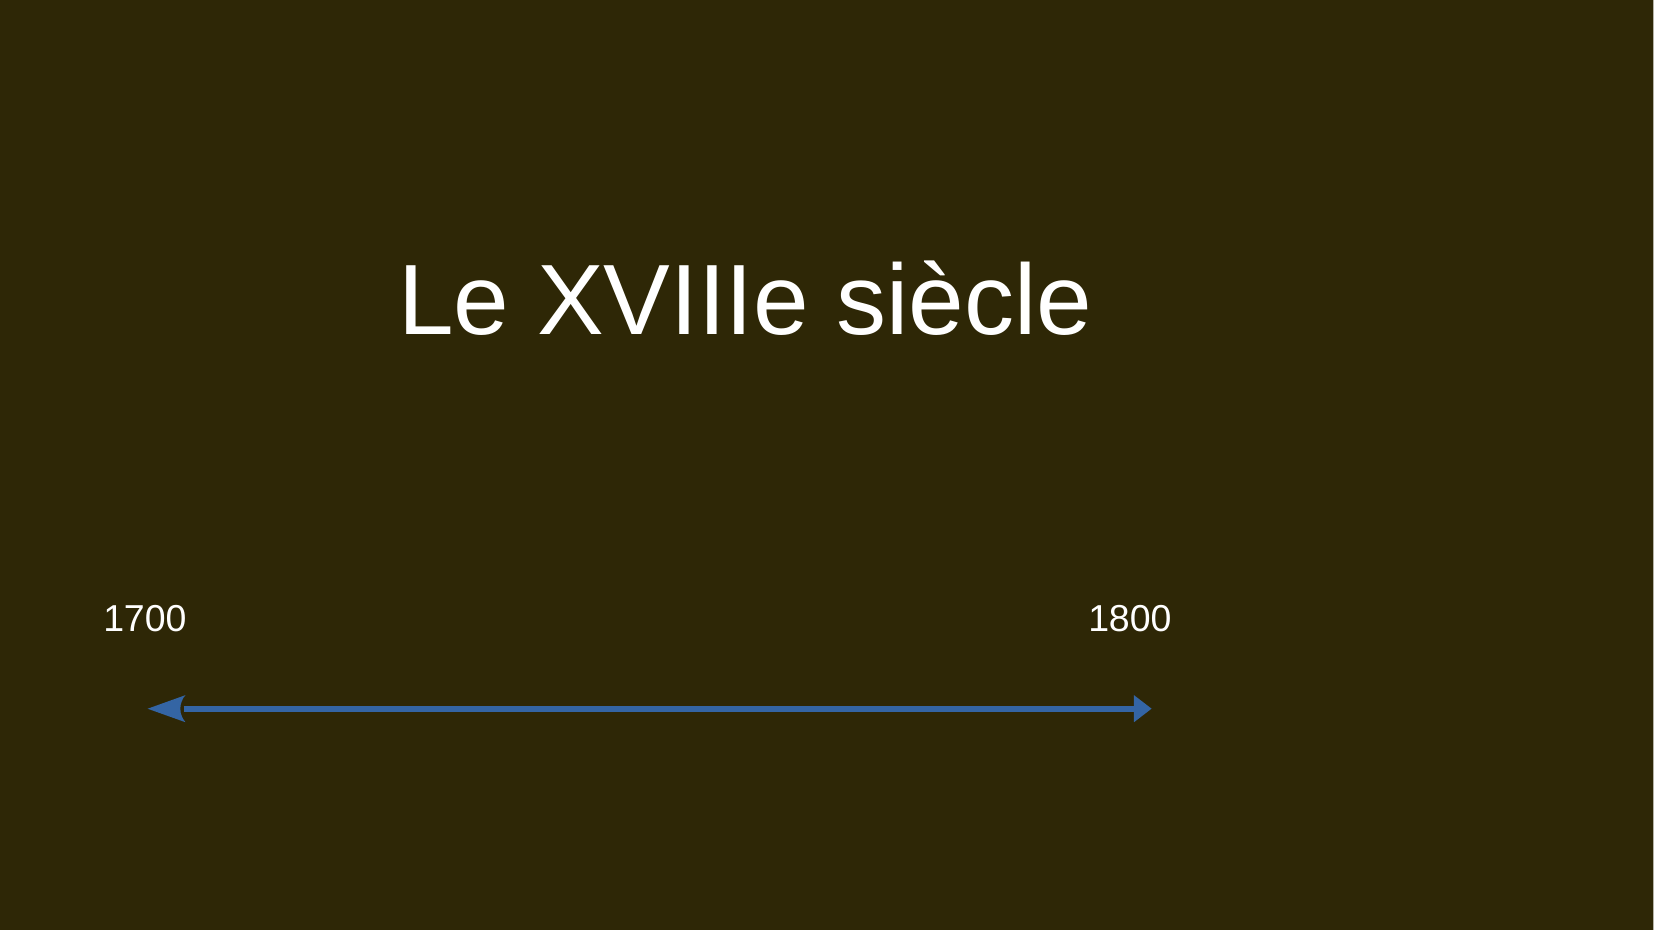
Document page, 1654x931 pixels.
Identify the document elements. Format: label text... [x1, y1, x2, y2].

text_box Le XVIIIe siècle [383, 236, 1123, 414]
text_box 1700 [88, 590, 384, 690]
text_box 1800 [1062, 590, 1241, 690]
